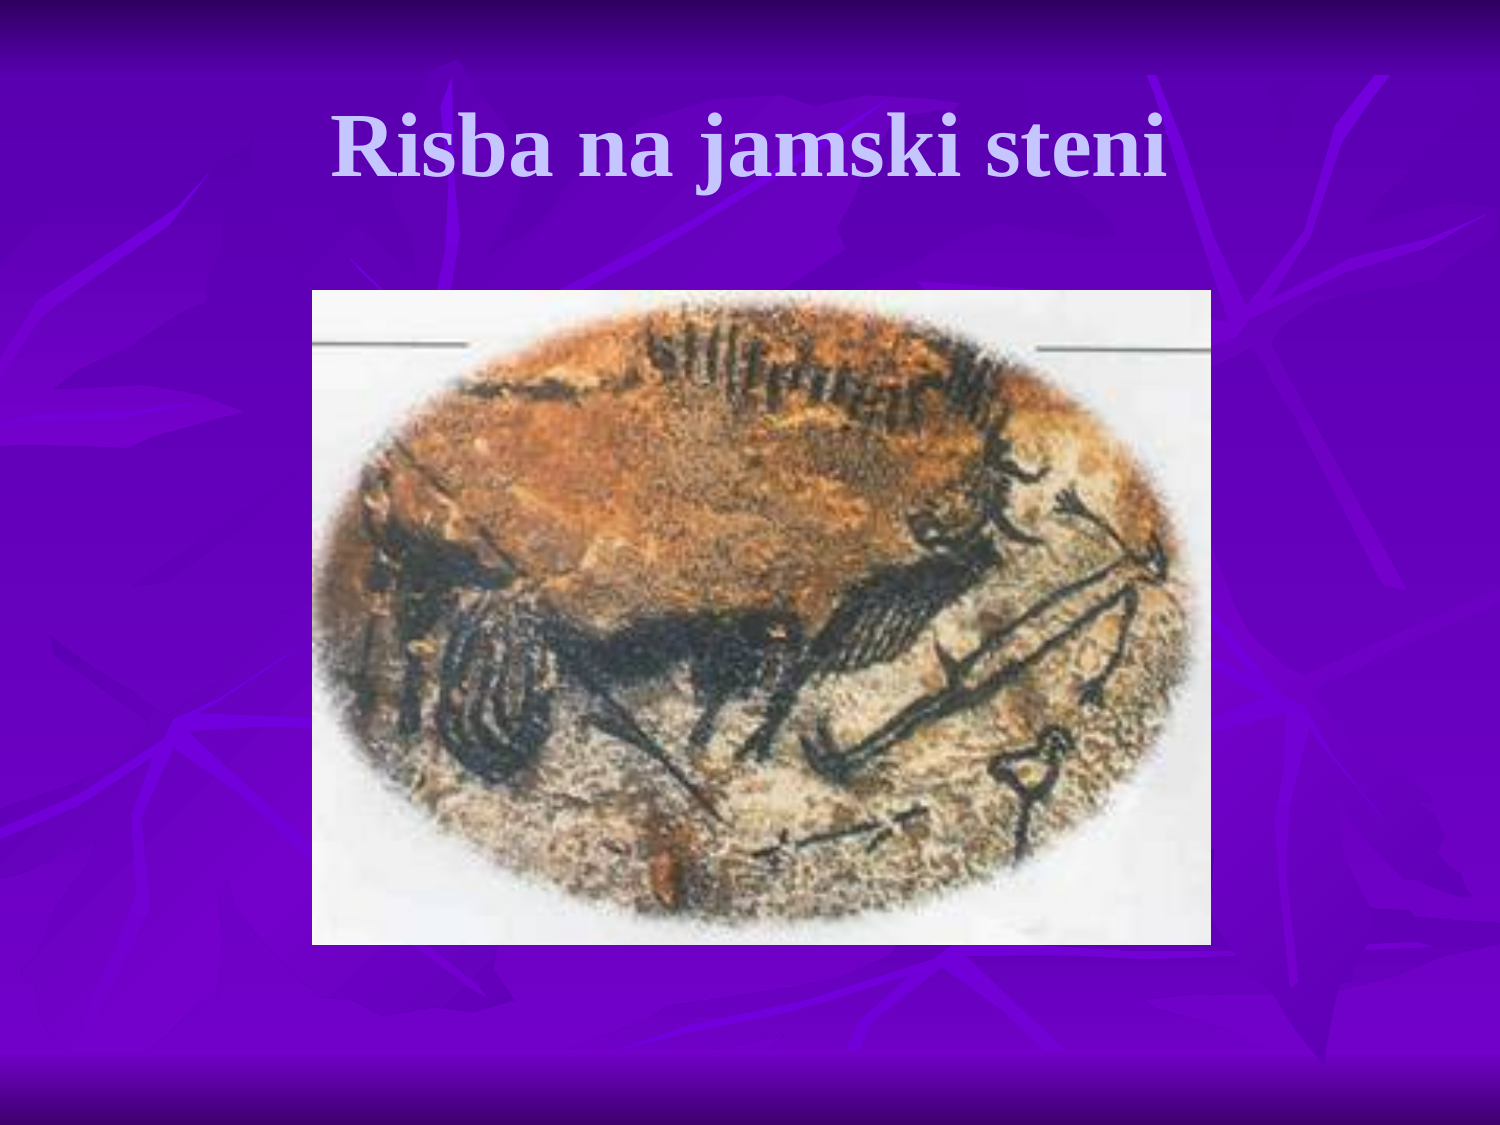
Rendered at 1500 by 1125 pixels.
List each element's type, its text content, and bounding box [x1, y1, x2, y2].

picture [312, 290, 1211, 945]
title Risba na jamski steni [75, 45, 1425, 234]
